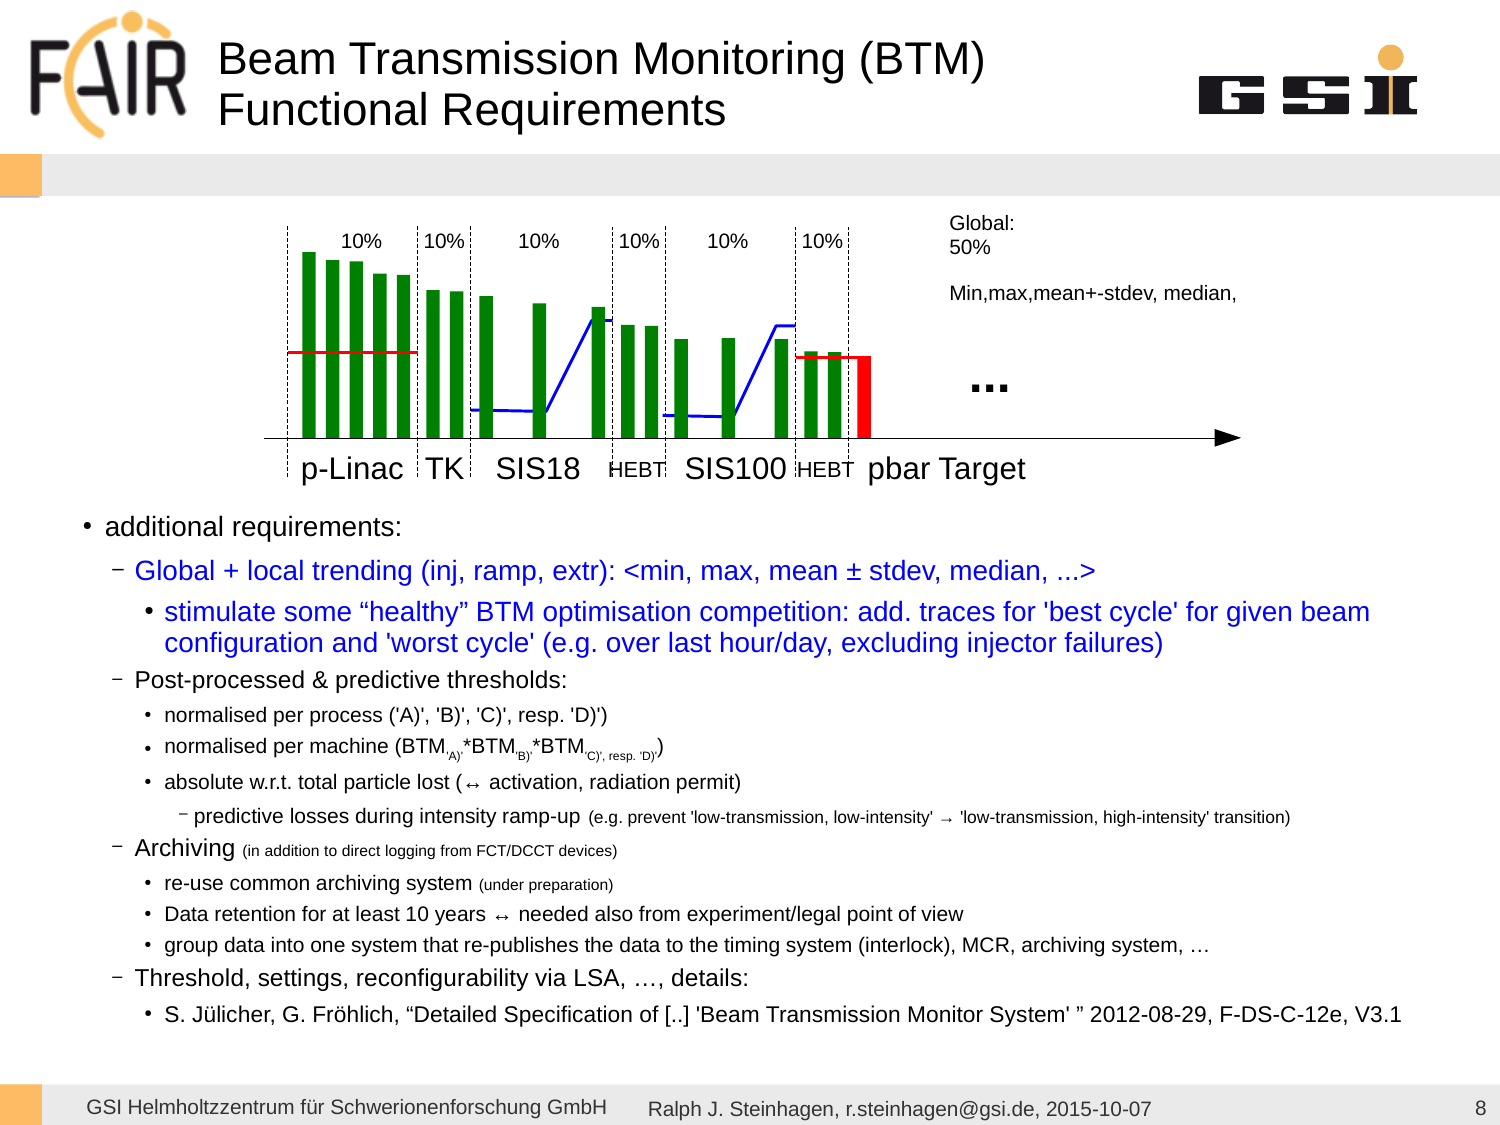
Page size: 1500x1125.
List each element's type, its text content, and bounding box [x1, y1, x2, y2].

text_box [591, 306, 606, 438]
text_box [349, 261, 363, 351]
text_box [827, 352, 842, 356]
text_box ... [954, 340, 1033, 411]
text_box [621, 324, 635, 438]
text_box [449, 291, 464, 438]
text_box 10% [408, 222, 480, 261]
text_box HEBT [593, 450, 669, 490]
text_box [396, 274, 411, 351]
title Beam Transmission Monitoring (BTM) Functional Requirements [217, 20, 1109, 147]
text_box [302, 354, 316, 438]
text_box TK [410, 444, 480, 494]
text_box [479, 296, 493, 438]
text_box 10% [325, 222, 398, 261]
text_box 10% [692, 222, 764, 261]
text_box [857, 359, 871, 438]
text_box [644, 325, 659, 438]
list additional requirements: Global + local trending (inj, ramp, extr): <min, max, mean ± stdev, median, ...> stimulate some “healthy” BTM optimisation competition: add. traces for 'best cycle' for given beam configuration and 'worst cycle' (e.g. over last hour/day, excluding injector failures) Post-processed & predictive thresholds: normalised per process ('A)', 'B)', 'C)', resp. 'D)') normalised per machine (BTM'A)'*BTM'B)'*BTM'C)', resp. 'D)') absolute w.r.t. total particle lost (↔ activation, radiation permit) predictive losses during intensity ramp-up (e.g. prevent 'low-transmission, low-intensity' → 'low-transmission, high-intensity' transition) Archiving (in addition to direct logging from FCT/DCCT devices) re-use common archiving system (under preparation) Data retention for at least 10 years ↔ needed also from experiment/legal point of view group data into one system that re-publishes the data to the timing system (interlock), MCR, archiving system, … Threshold, settings, reconfigurability via LSA, …, details: S. Jülicher, G. Fröhlich, “Detailed Specification of [..] 'Beam Transmission Monitor System' ” 2012-08-29, F-DS-C-12e, V3.1 [75, 511, 1425, 1050]
text_box 10% [603, 222, 675, 261]
text_box pbar Target [852, 444, 1041, 494]
text_box SIS18 [480, 443, 596, 494]
text_box [774, 339, 789, 438]
text_box SIS100 [669, 444, 803, 494]
text_box [325, 261, 340, 351]
text_box [373, 273, 387, 351]
text_box [302, 252, 316, 351]
text_box [532, 303, 547, 438]
text_box [325, 354, 340, 438]
text_box [804, 359, 818, 438]
text_box Global: 50% Min,max,mean+-stdev, median, [934, 204, 1254, 313]
text_box [804, 351, 818, 356]
picture [1197, 42, 1419, 117]
text_box 10% [786, 222, 859, 261]
text_box [396, 354, 411, 438]
text_box [426, 290, 440, 438]
text_box HEBT [782, 450, 870, 490]
text_box p-Linac [286, 443, 419, 494]
text_box 10% [503, 222, 575, 261]
picture [30, 9, 187, 141]
text_box [674, 339, 688, 438]
text_box [373, 354, 387, 438]
text_box [827, 359, 842, 438]
text_box [349, 354, 363, 438]
text_box [721, 338, 736, 438]
